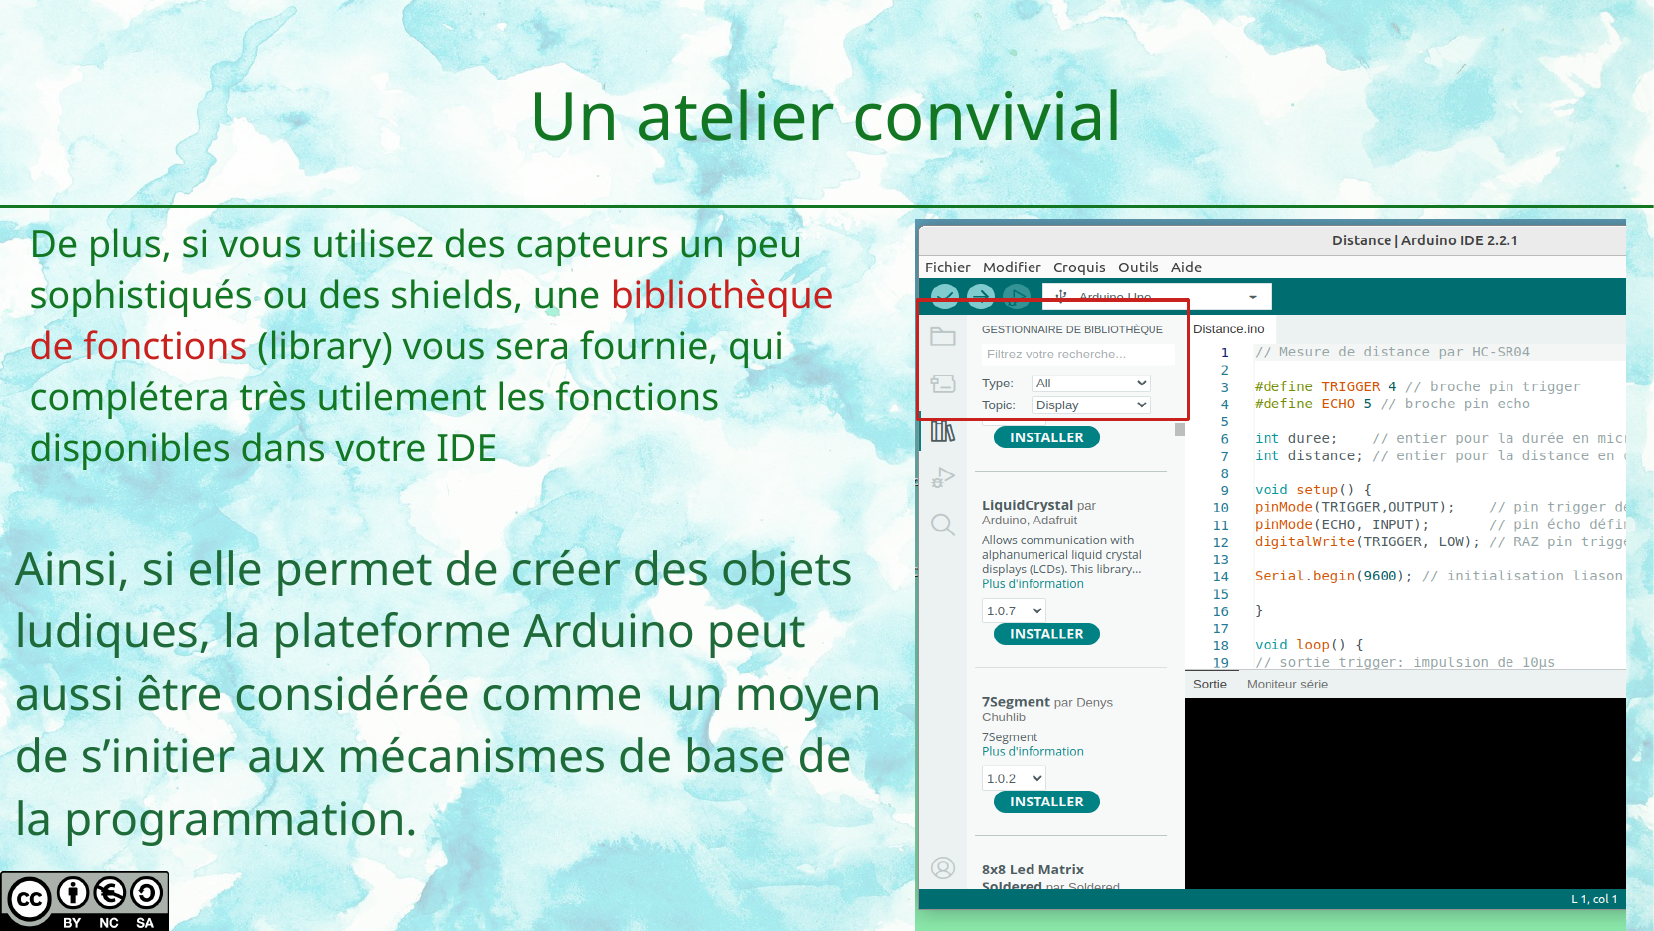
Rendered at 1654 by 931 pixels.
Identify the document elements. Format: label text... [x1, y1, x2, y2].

title Un atelier convivial [82, 37, 1571, 193]
picture [0, 871, 169, 931]
picture [915, 219, 1626, 931]
text_box Ainsi, si elle permet de créer des objets ludiques, la plateforme Arduino peut aussi être considérée comme un moyen de s’initier aux mécanismes de base de la programmation. [0, 528, 915, 857]
list De plus, si vous utilisez des capteurs un peu sophistiqués ou des shields, une bibliothèque de fonctions (library) vous sera fournie, qui complétera très utilement les fonctions disponibles dans votre IDE [29, 217, 886, 528]
